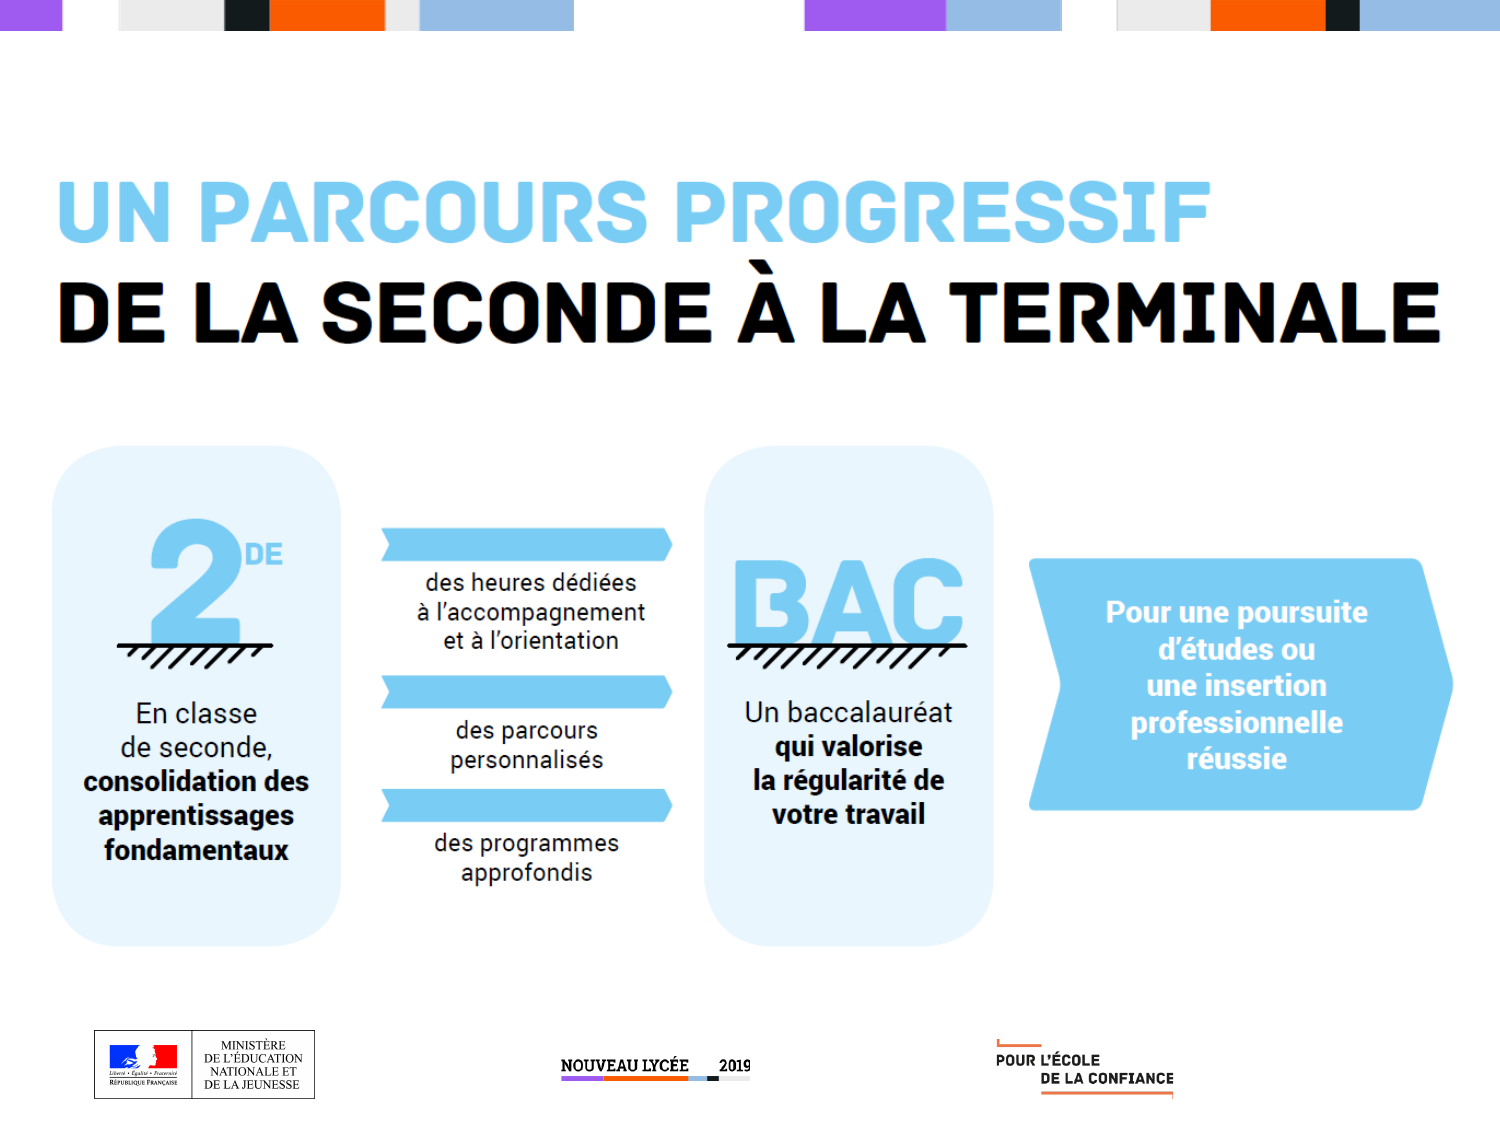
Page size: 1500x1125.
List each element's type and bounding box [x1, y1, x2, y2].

picture [94, 1030, 315, 1099]
picture [1, 137, 1495, 976]
